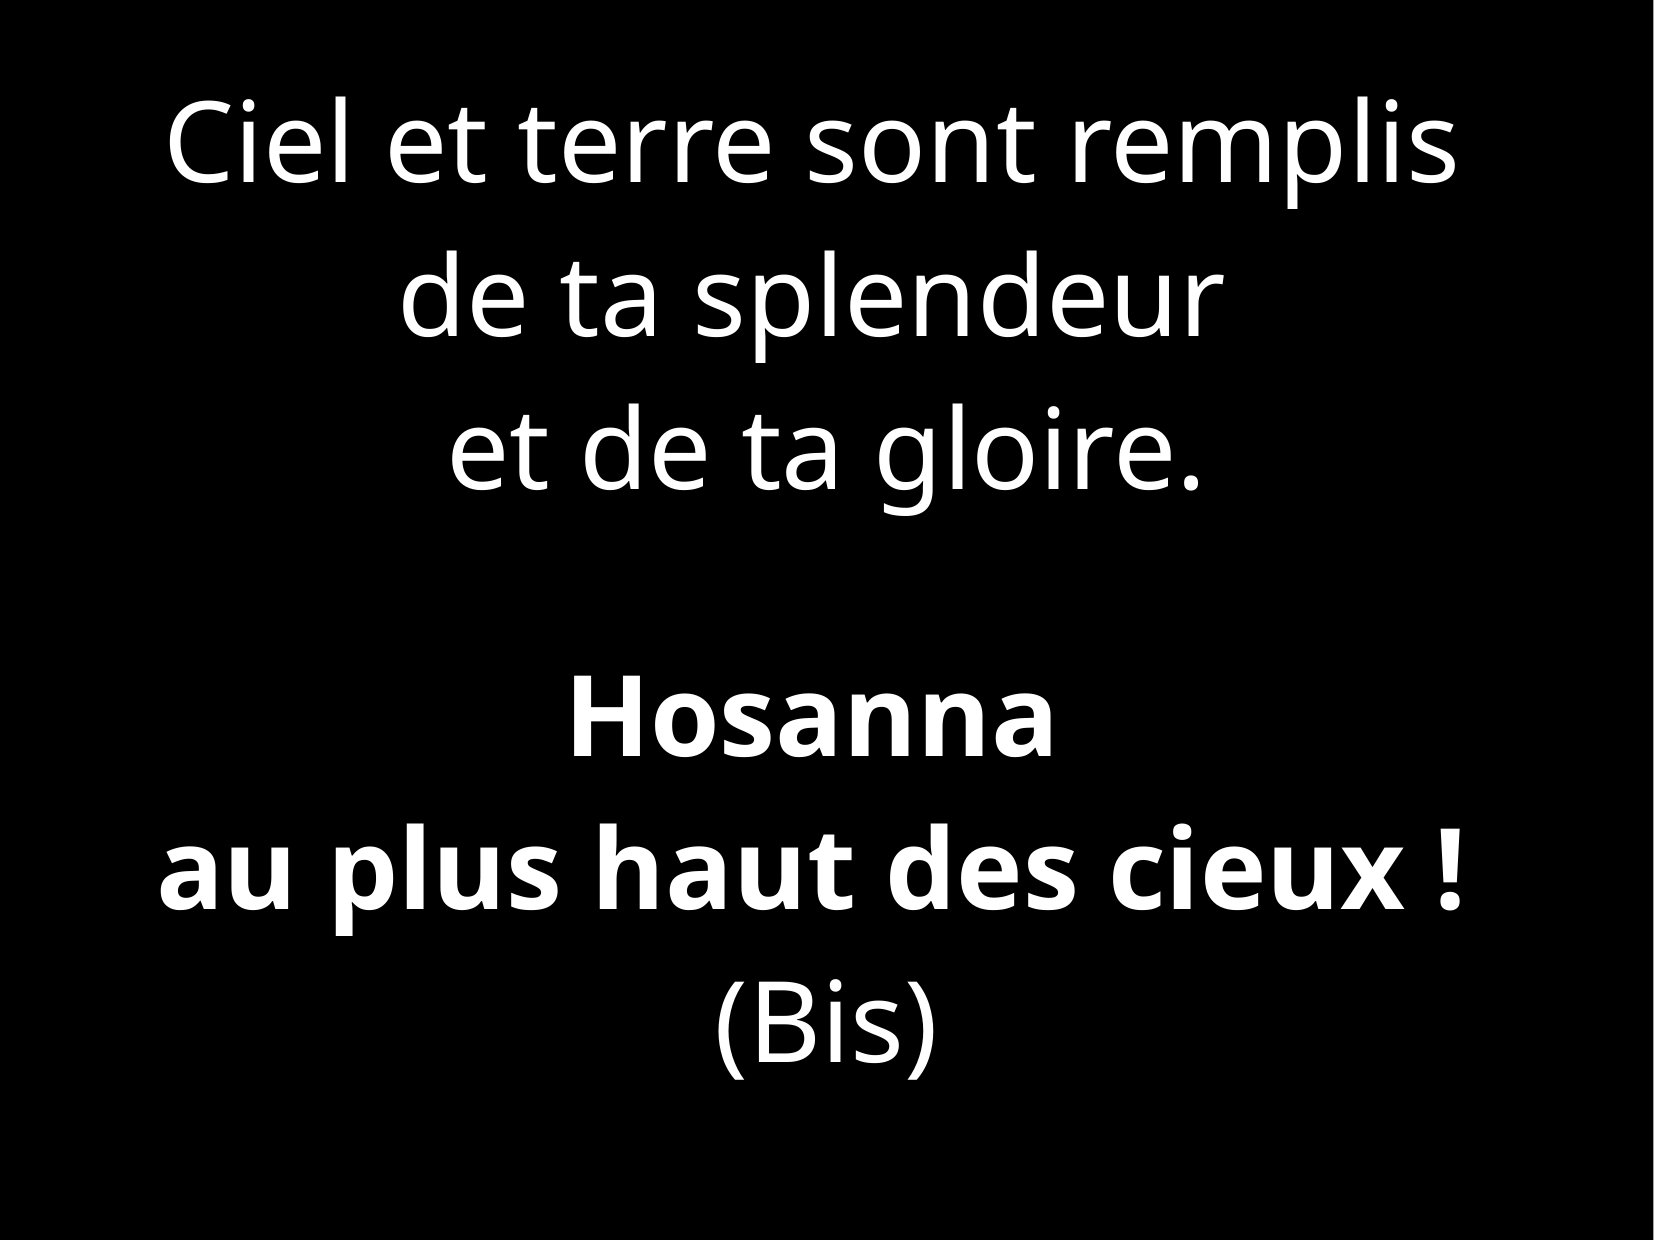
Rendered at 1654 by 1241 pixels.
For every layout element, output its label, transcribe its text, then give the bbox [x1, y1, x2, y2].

subtitle Ciel et terre sont remplis de ta splendeur et de ta gloire. Hosanna au plus haut des cieux ! (Bis) [0, 0, 1654, 1241]
